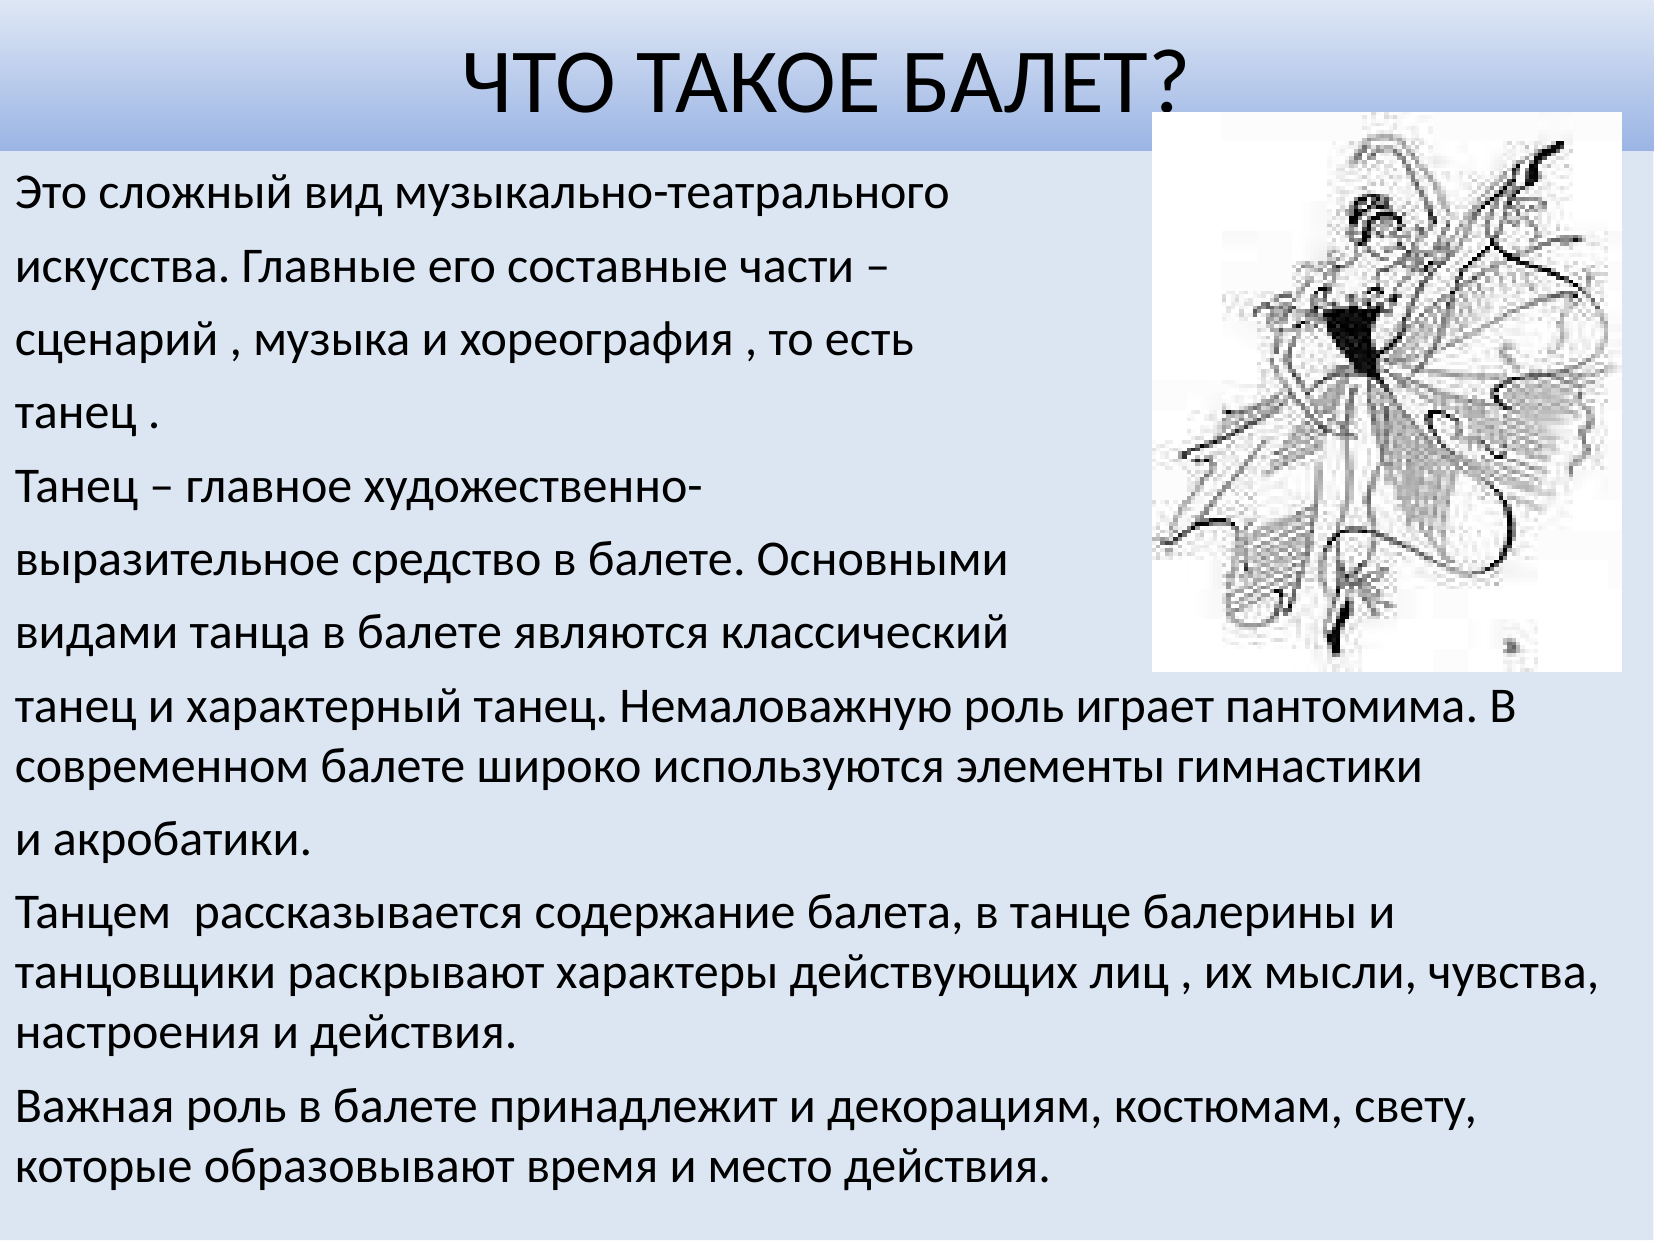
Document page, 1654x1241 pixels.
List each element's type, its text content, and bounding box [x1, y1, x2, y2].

list Это сложный вид музыкально-театрального искусства. Главные его составные части – сценарий , музыка и хореография , то есть танец . Танец – главное художественно- выразительное средство в балете. Основными видами танца в балете являются классический танец и характерный танец. Немаловажную роль играет пантомима. В современном балете широко используются элементы гимнастики и акробатики. Танцем рассказывается содержание балета, в танце балерины и танцовщики раскрывают характеры действующих лиц , их мысли, чувства, настроения и действия. Важная роль в балете принадлежит и декорациям, костюмам, свету, которые образовывают время и место действия. [0, 151, 1654, 1241]
title ЧТО ТАКОЕ БАЛЕТ? [0, 0, 1654, 151]
picture [1152, 112, 1622, 673]
